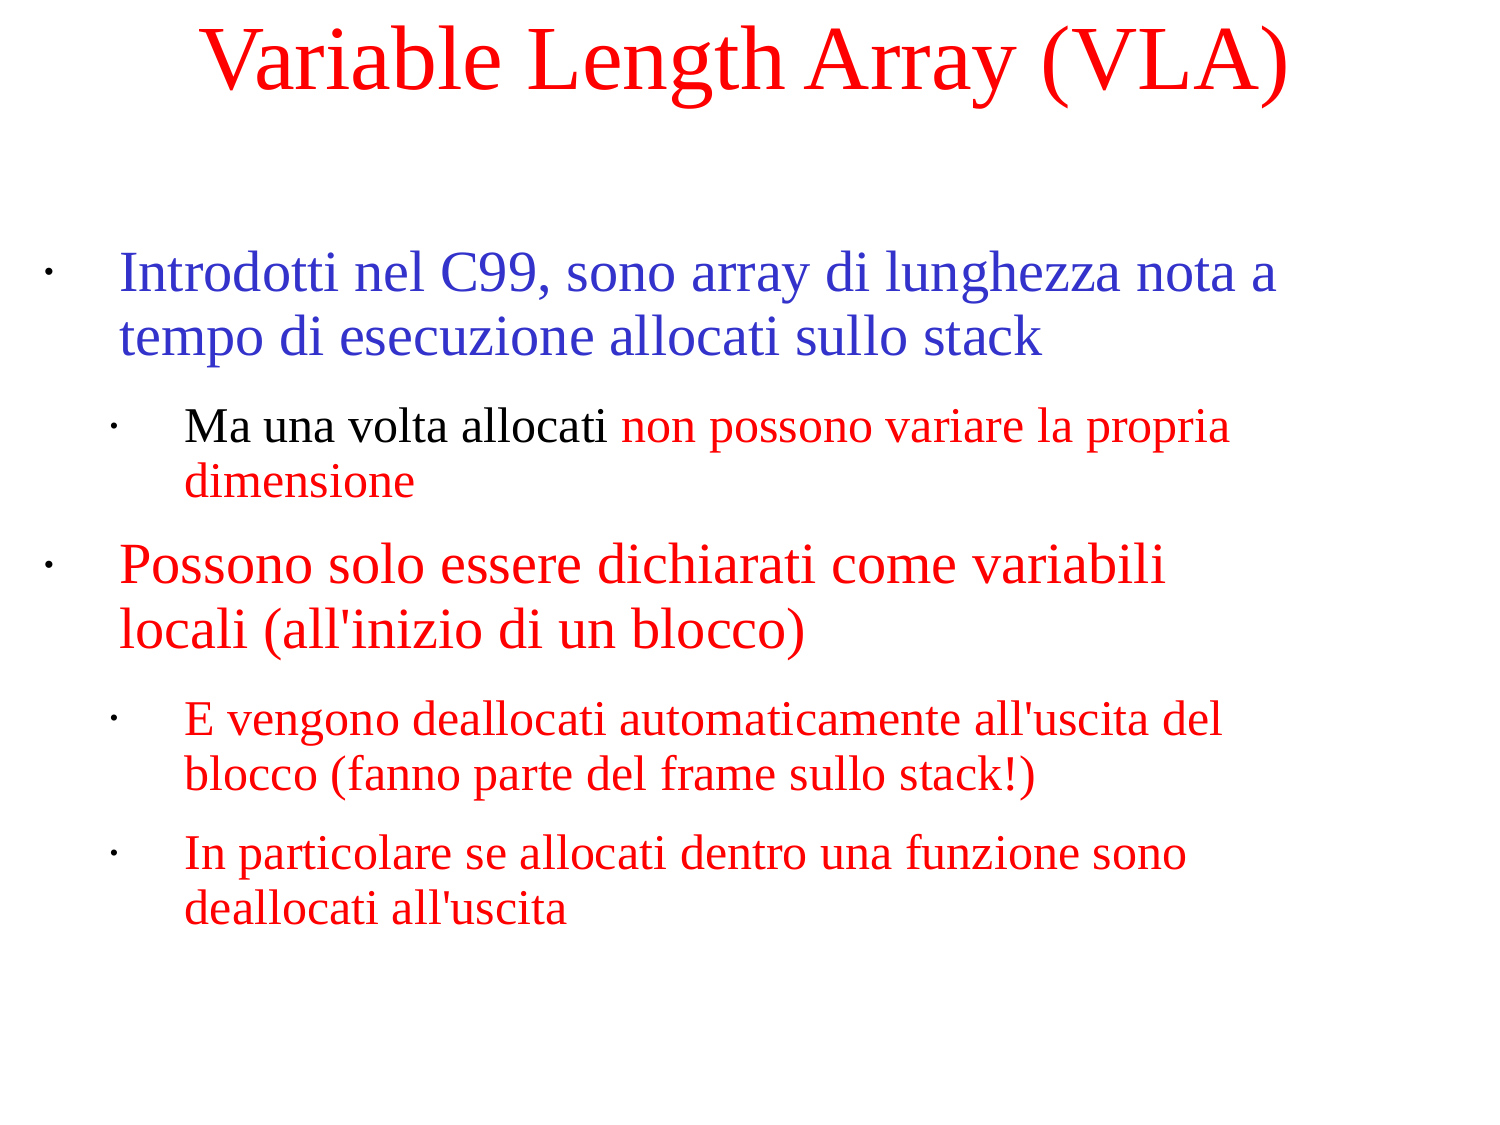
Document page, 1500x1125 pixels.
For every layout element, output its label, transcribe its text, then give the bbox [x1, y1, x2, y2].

list Introdotti nel C99, sono array di lunghezza nota a tempo di esecuzione allocati sullo stack Ma una volta allocati non possono variare la propria dimensione Possono solo essere dichiarati come variabili locali (all'inizio di un blocco) E vengono deallocati automaticamente all'uscita del blocco (fanno parte del frame sullo stack!) In particolare se allocati dentro una funzione sono deallocati all'uscita [29, 231, 1316, 1071]
title Variable Length Array (VLA) [107, 0, 1383, 188]
